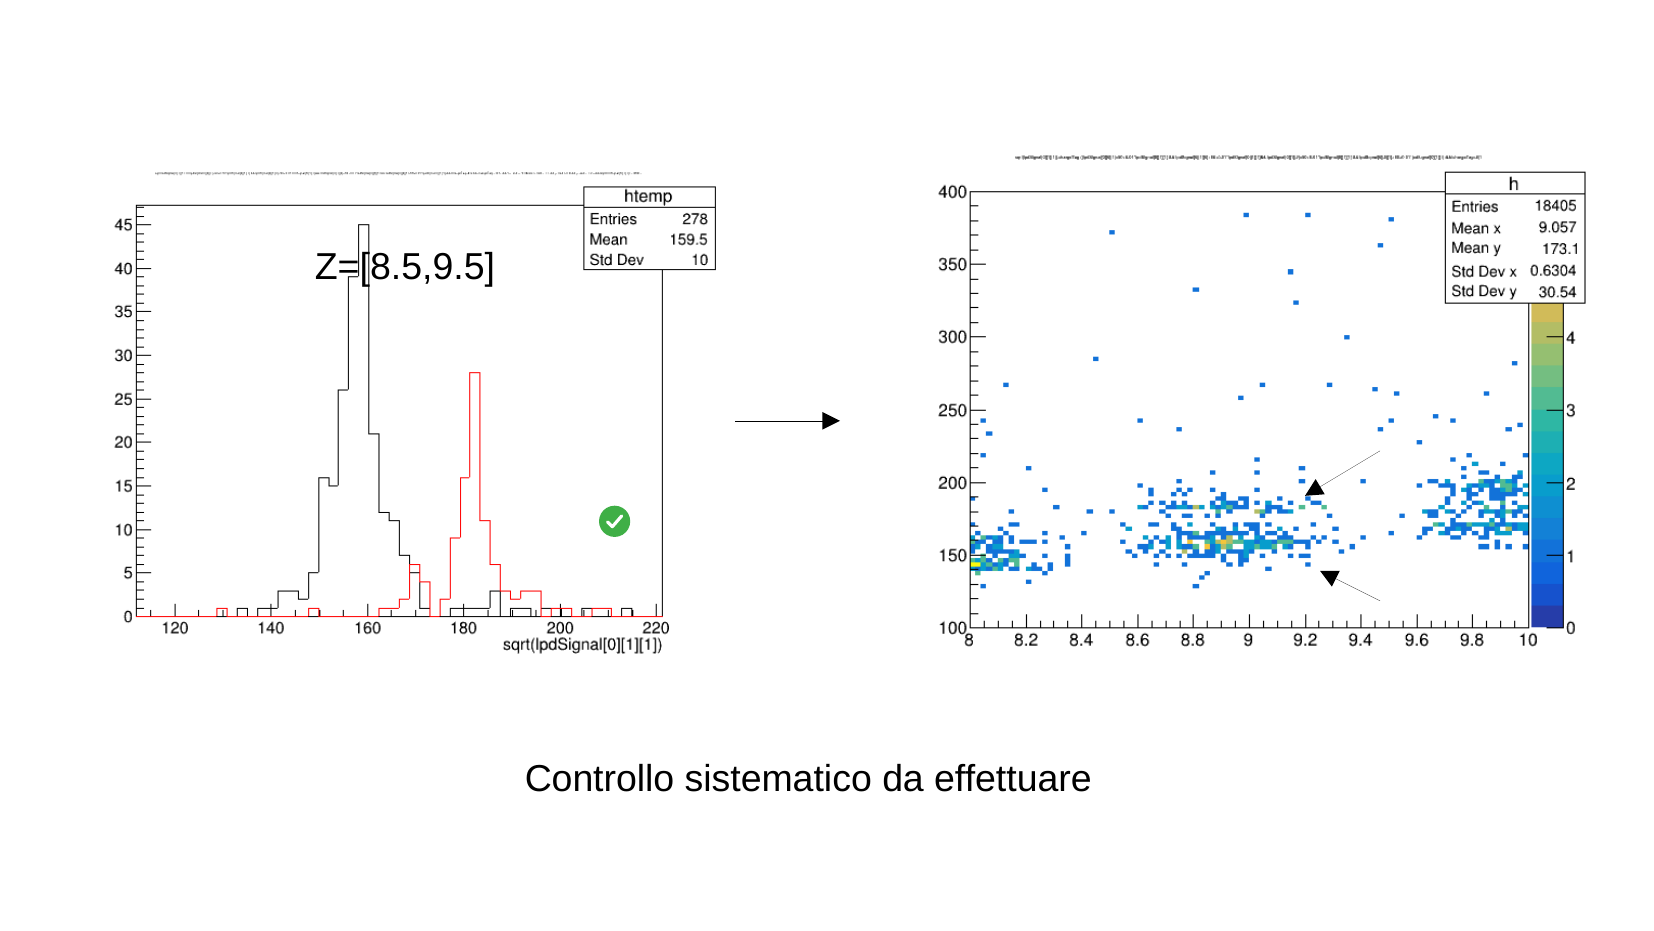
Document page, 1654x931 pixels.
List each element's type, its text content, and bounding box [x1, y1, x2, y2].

picture [90, 165, 721, 662]
text_box Controllo sistematico da effettuare [510, 750, 1201, 807]
text_box [599, 506, 630, 537]
picture [921, 149, 1591, 676]
